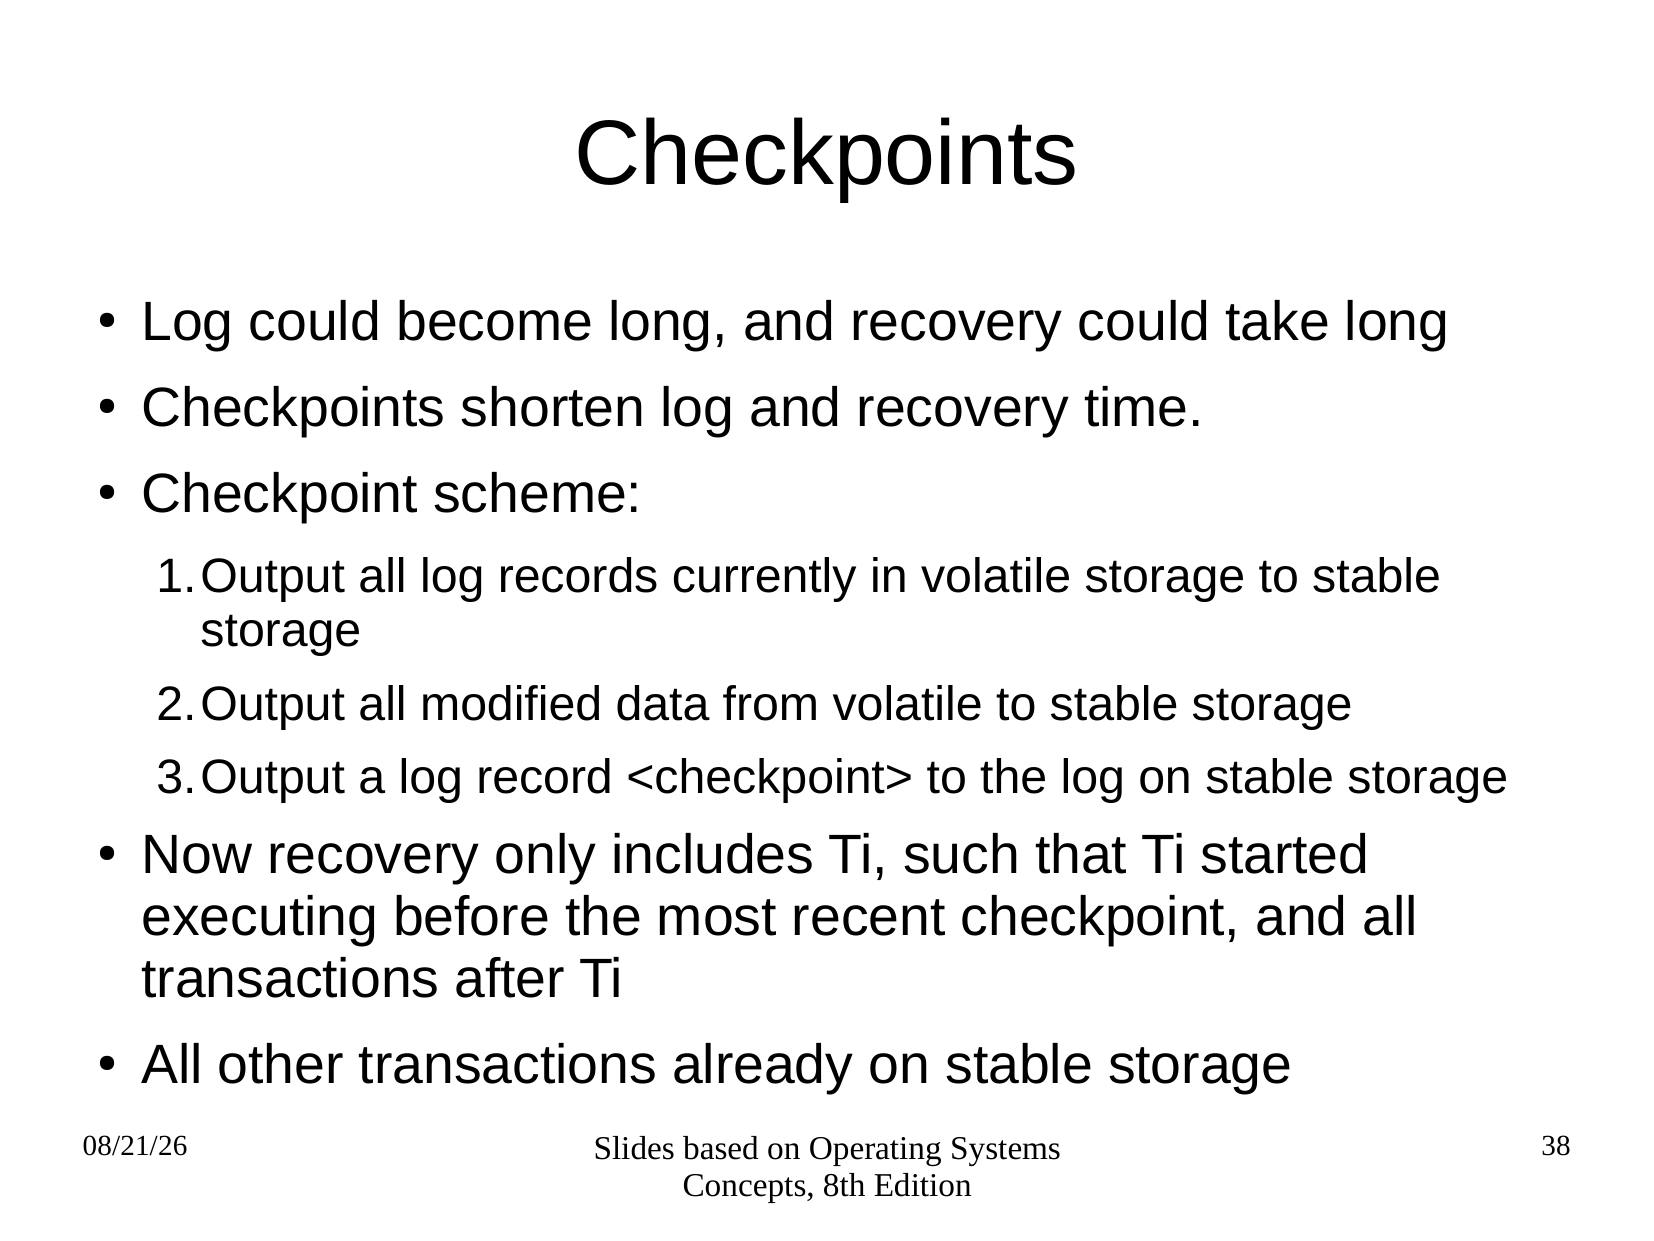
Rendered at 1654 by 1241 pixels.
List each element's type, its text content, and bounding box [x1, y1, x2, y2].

list Log could become long, and recovery could take long Checkpoints shorten log and recovery time. Checkpoint scheme: Output all log records currently in volatile storage to stable storage Output all modified data from volatile to stable storage Output a log record <checkpoint> to the log on stable storage Now recovery only includes Ti, such that Ti started executing before the most recent checkpoint, and all transactions after Ti All other transactions already on stable storage [82, 290, 1571, 1109]
title Checkpoints [82, 49, 1571, 257]
